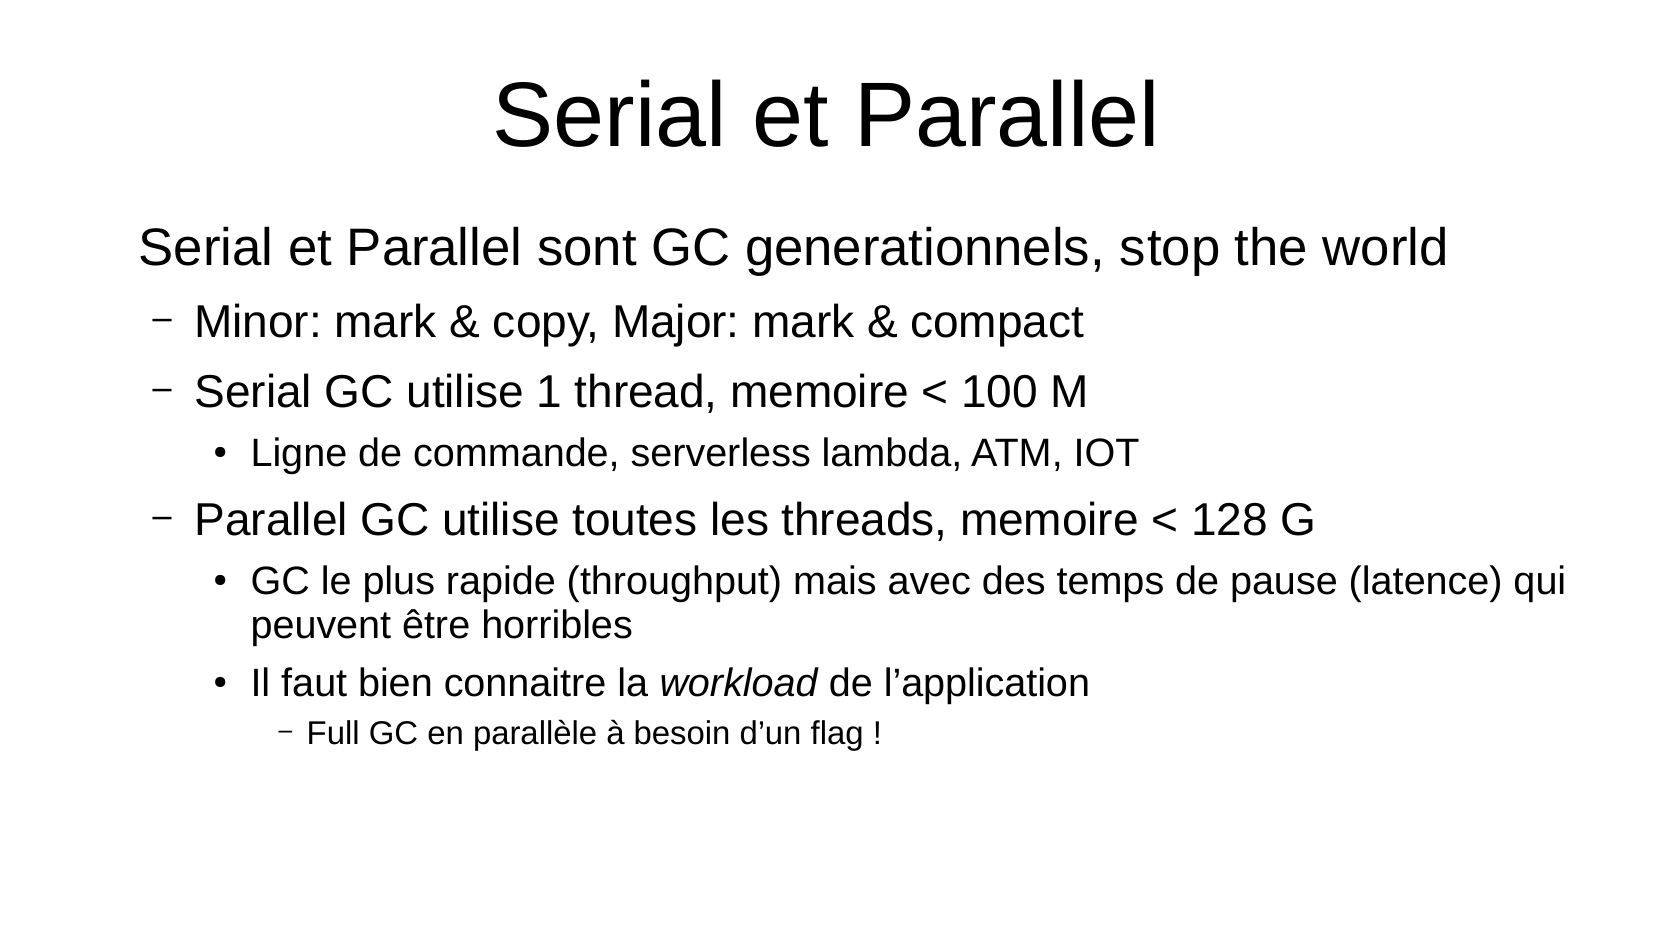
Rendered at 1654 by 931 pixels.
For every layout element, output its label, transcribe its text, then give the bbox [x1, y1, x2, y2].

title Serial et Parallel [82, 37, 1571, 193]
list Serial et Parallel sont GC generationnels, stop the world Minor: mark & copy, Major: mark & compact Serial GC utilise 1 thread, memoire < 100 M Ligne de commande, serverless lambda, ATM, IOT Parallel GC utilise toutes les threads, memoire < 128 G GC le plus rapide (throughput) mais avec des temps de pause (latence) qui peuvent être horribles Il faut bien connaitre la workload de l’application Full GC en parallèle à besoin d’un flag ! [82, 217, 1571, 758]
